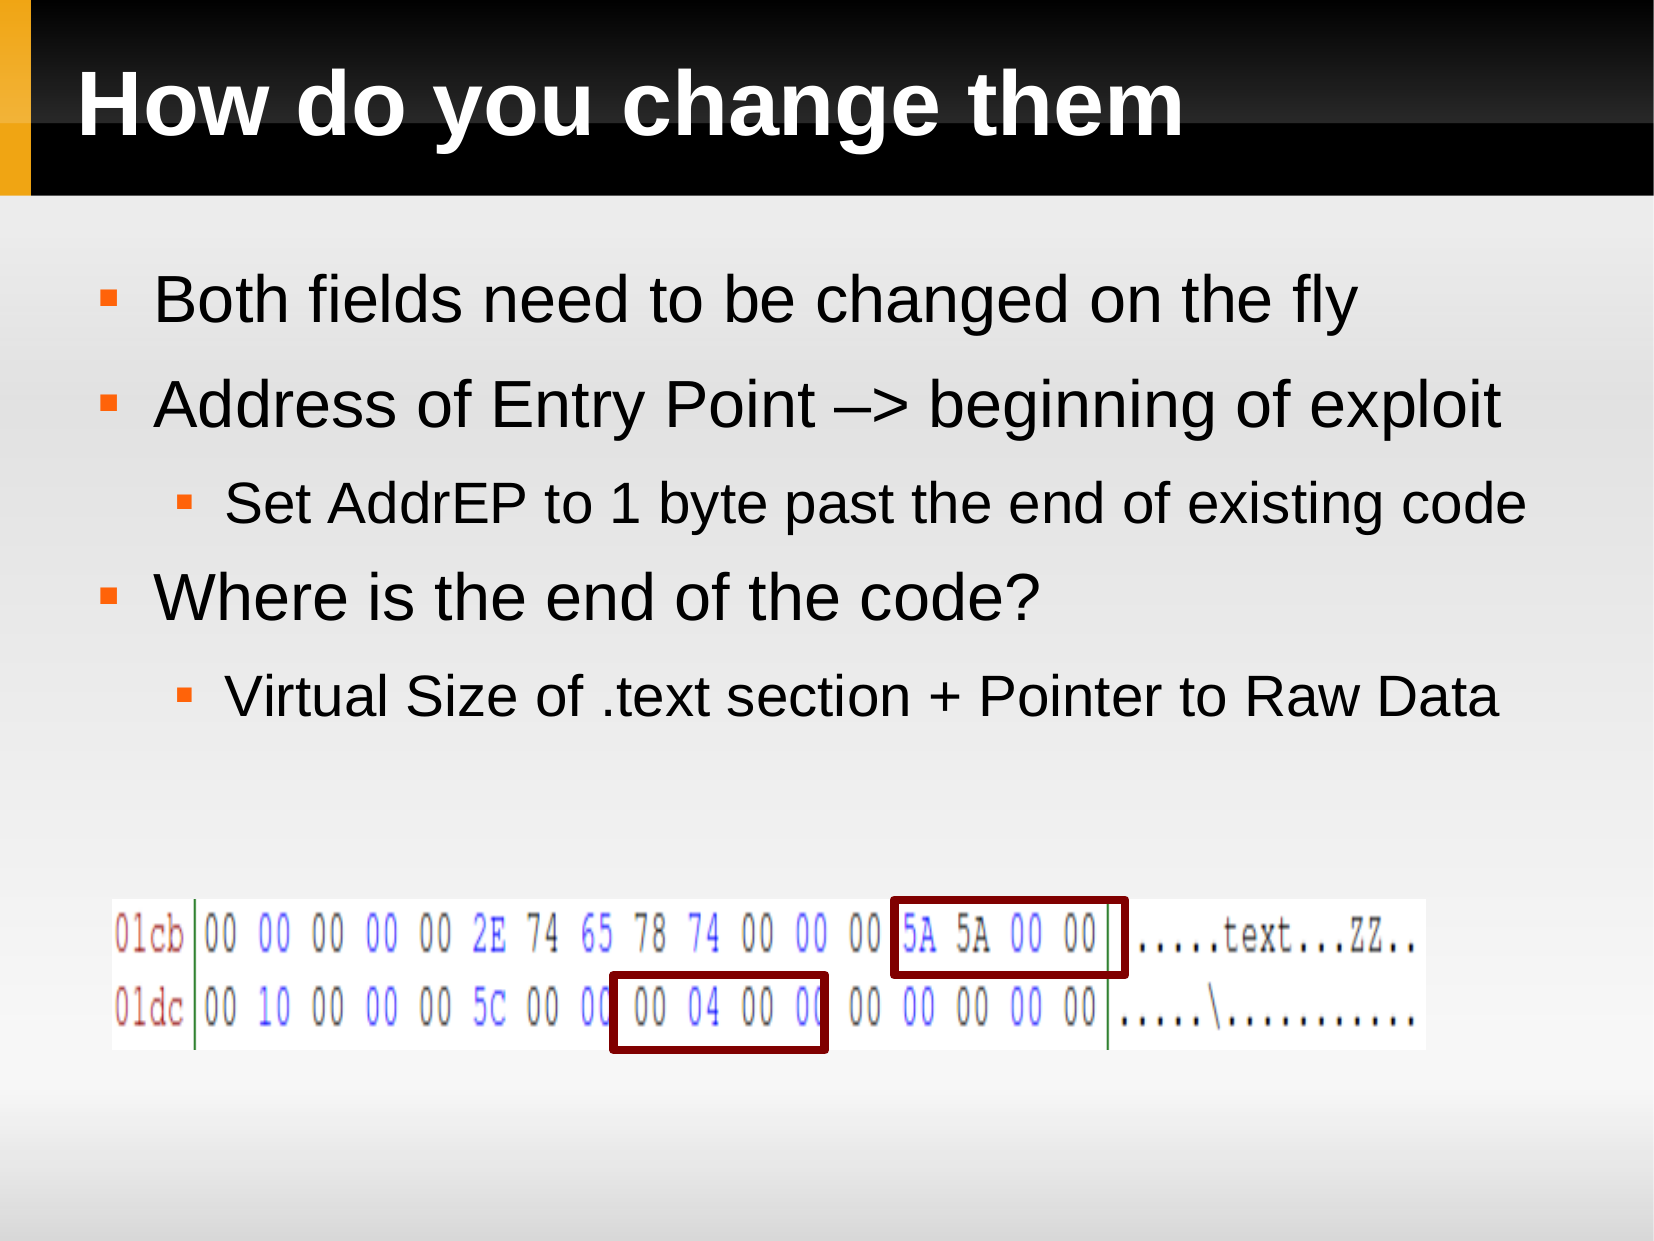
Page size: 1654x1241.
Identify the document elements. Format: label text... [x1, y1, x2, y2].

picture [0, 0, 1654, 1241]
list Both fields need to be changed on the fly Address of Entry Point –> beginning of exploit Set AddrEP to 1 byte past the end of existing code Where is the end of the code? Virtual Size of .text section + Pointer to Raw Data [82, 262, 1571, 1094]
title How do you change them [76, 7, 1565, 200]
